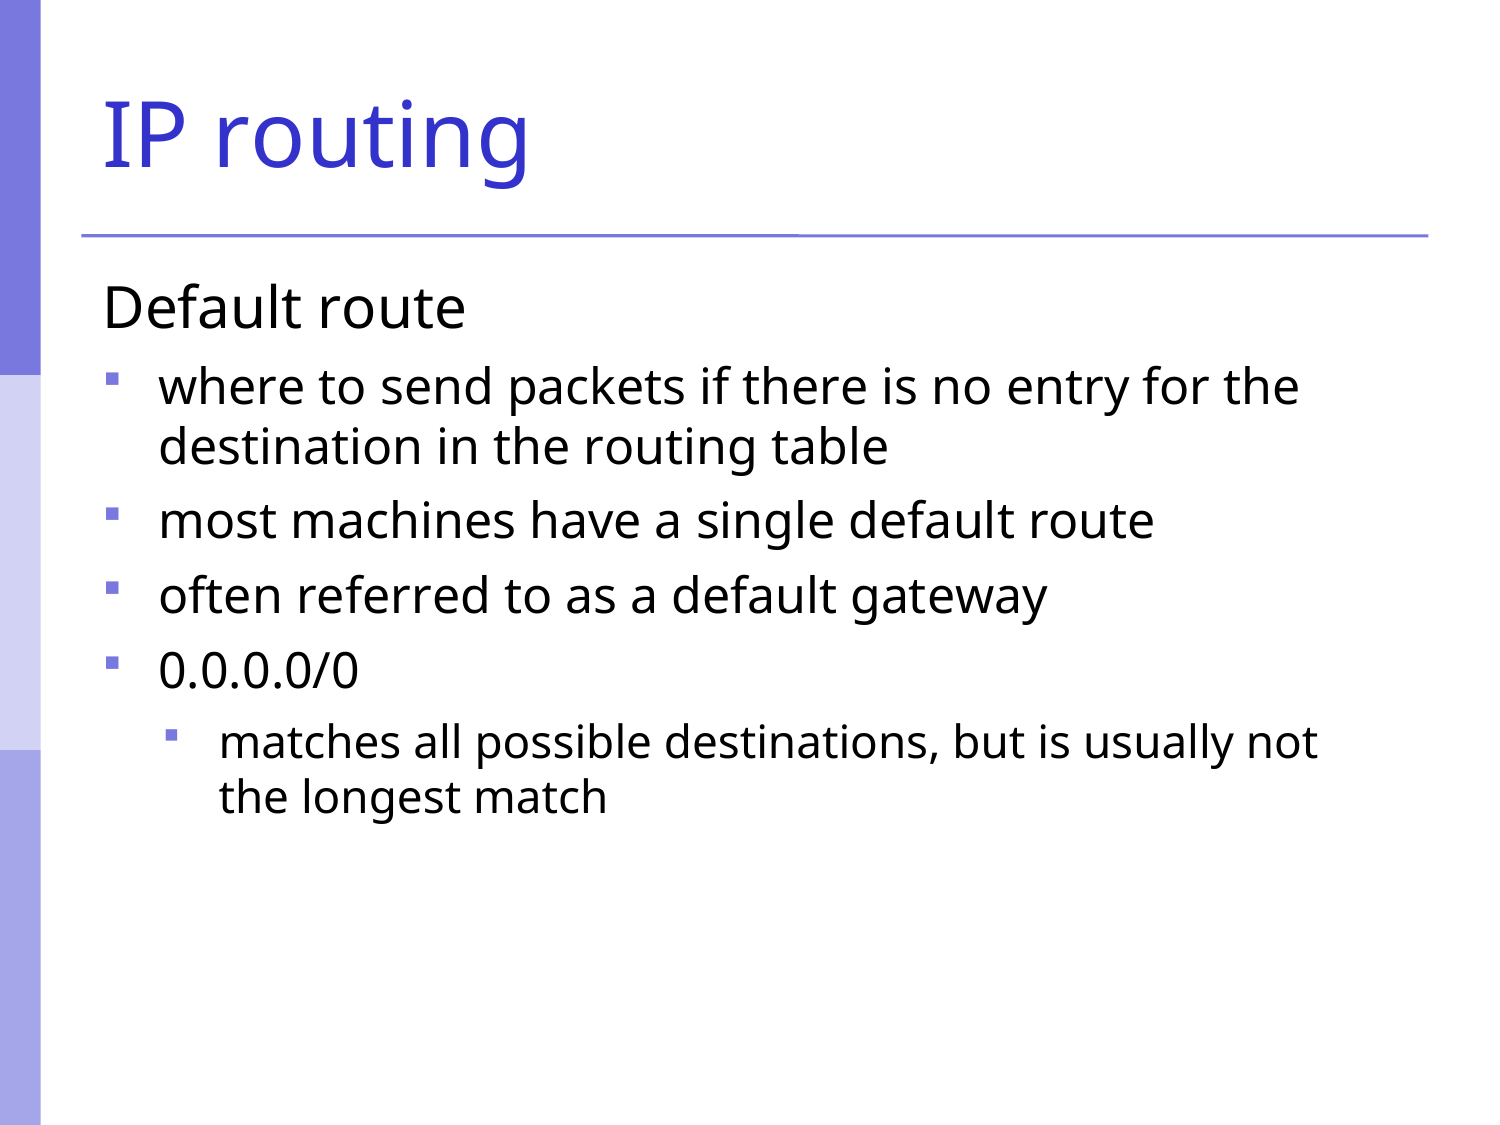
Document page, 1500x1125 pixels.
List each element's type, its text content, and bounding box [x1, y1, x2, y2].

text_box IP routing [87, 37, 1363, 225]
text_box Default route where to send packets if there is no entry for the destination in the routing table most machines have a single default route often referred to as a default gateway 0.0.0.0/0 matches all possible destinations, but is usually not the longest match [87, 262, 1363, 1026]
